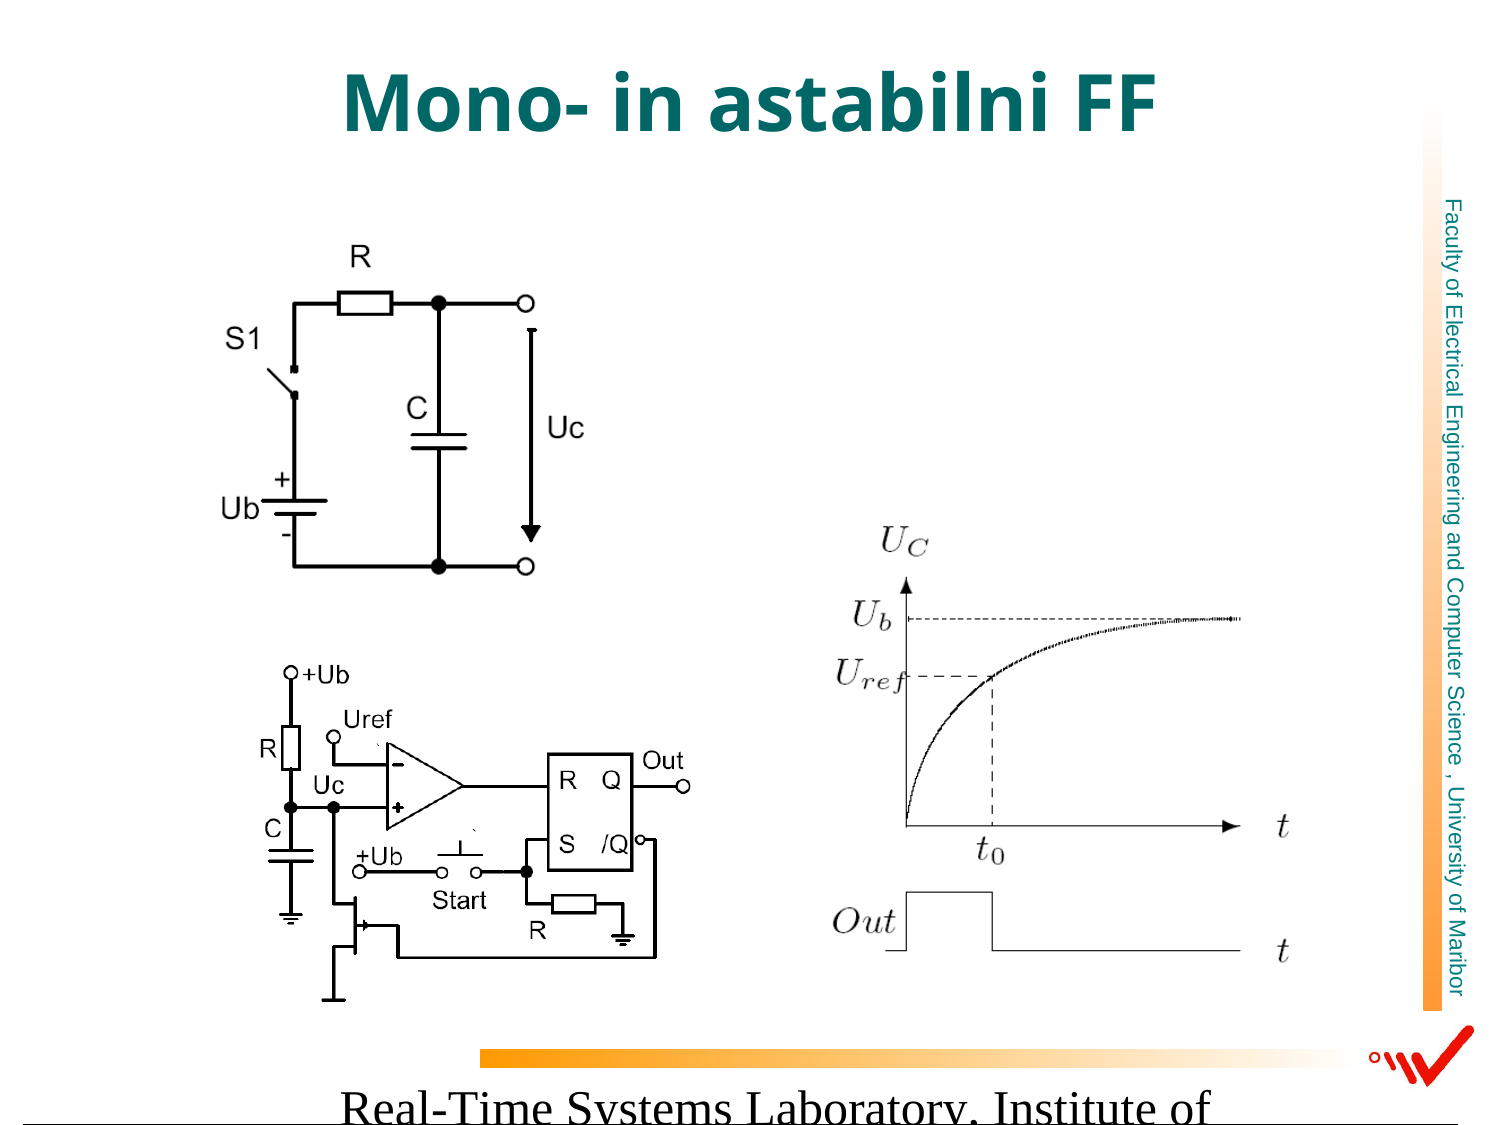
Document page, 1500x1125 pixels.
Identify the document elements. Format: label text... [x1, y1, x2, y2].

picture [182, 239, 611, 614]
title Mono- in astabilni FF [75, 45, 1426, 233]
picture [256, 651, 698, 1011]
picture [812, 515, 1305, 975]
